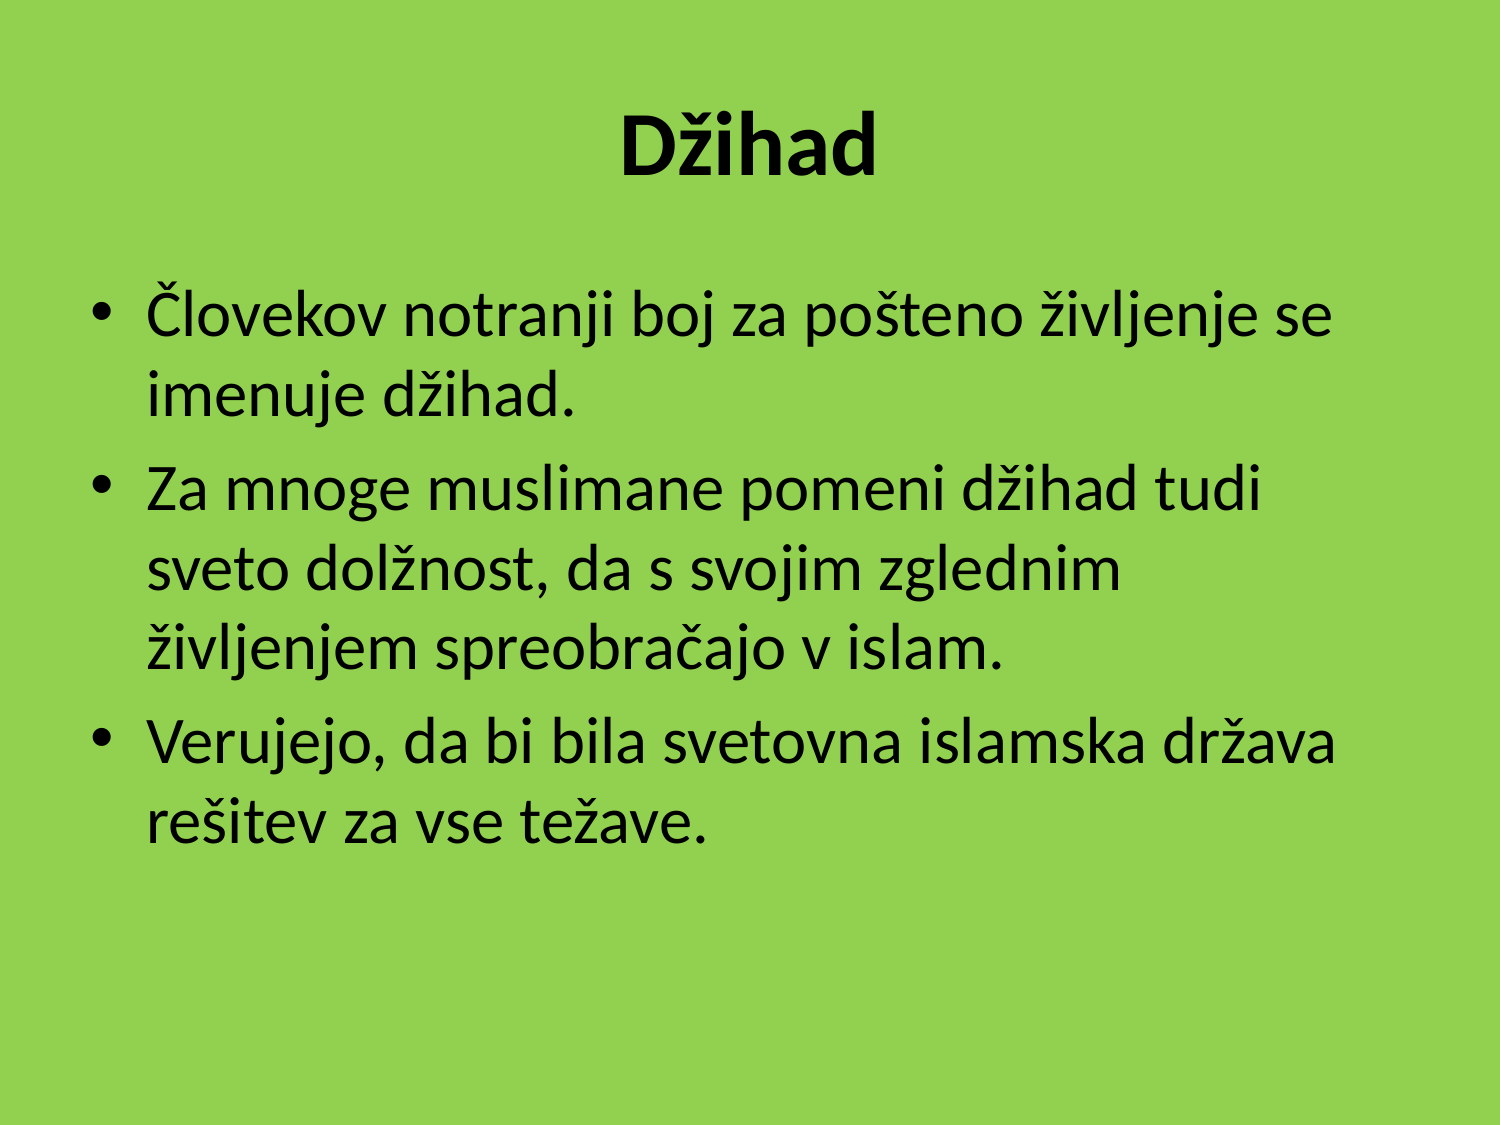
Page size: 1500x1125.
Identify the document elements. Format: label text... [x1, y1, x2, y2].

list Človekov notranji boj za pošteno življenje se imenuje džihad. Za mnoge muslimane pomeni džihad tudi sveto dolžnost, da s svojim zglednim življenjem spreobračajo v islam. Verujejo, da bi bila svetovna islamska država rešitev za vse težave. [75, 262, 1425, 1005]
title Džihad [75, 45, 1425, 233]
